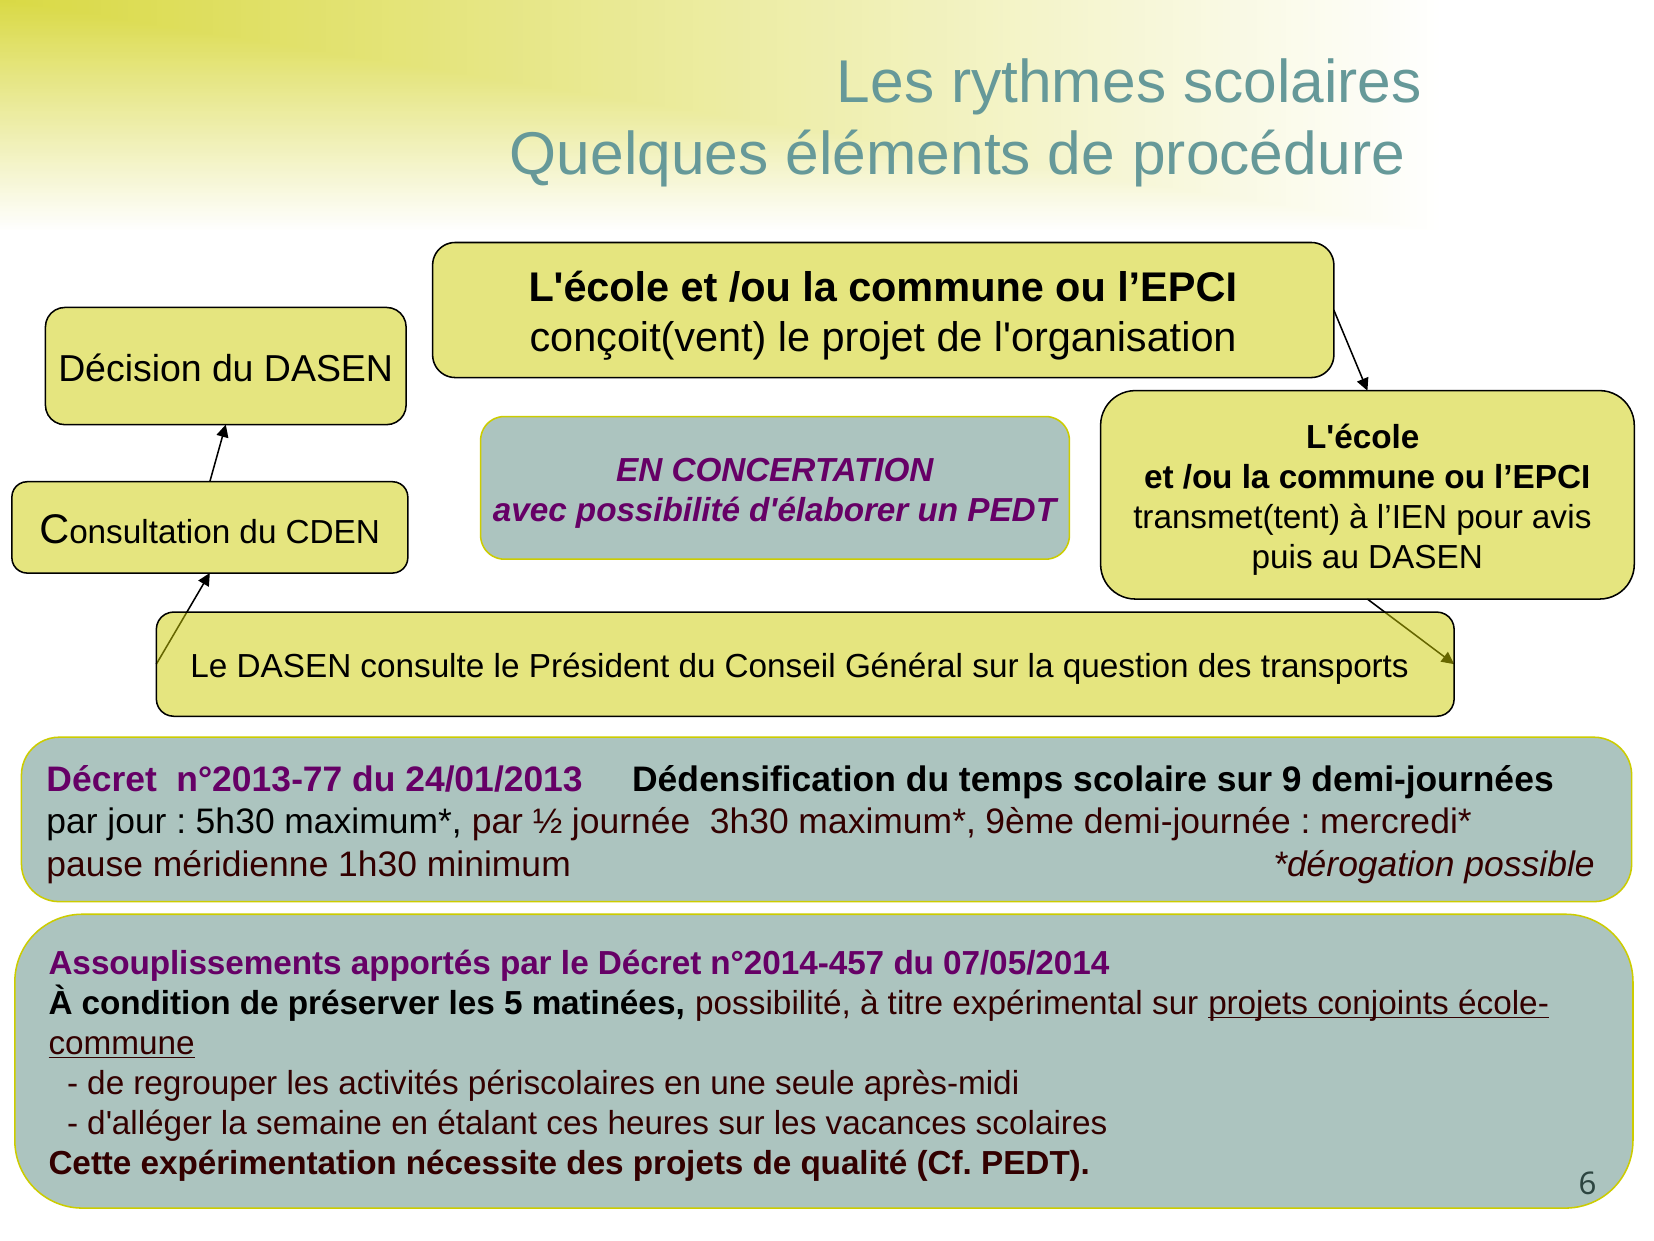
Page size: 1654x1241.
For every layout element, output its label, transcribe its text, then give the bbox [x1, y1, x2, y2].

text_box Les rythmes scolaires Quelques éléments de procédure [0, 0, 1440, 230]
text_box Décision du DASEN [45, 307, 407, 425]
text_box Décret n°2013-77 du 24/01/2013 Dédensification du temps scolaire sur 9 demi-journées par jour : 5h30 maximum*, par ½ journée 3h30 maximum*, 9ème demi-journée : mercredi* pause méridienne 1h30 minimum *dérogation possible [21, 737, 1632, 902]
text_box Le DASEN consulte le Président du Conseil Général sur la question des transports [156, 612, 1455, 717]
text_box EN CONCERTATION avec possibilité d'élaborer un PEDT [480, 416, 1070, 560]
text_box Assouplissements apportés par le Décret n°2014-457 du 07/05/2014 À condition de préserver les 5 matinées, possibilité, à titre expérimental sur projets conjoints école-commune - de regrouper les activités périscolaires en une seule après-midi - d'alléger la semaine en étalant ces heures sur les vacances scolaires Cette expérimentation nécessite des projets de qualité (Cf. PEDT). [14, 914, 1633, 1209]
text_box L'école et /ou la commune ou l’EPCI transmet(tent) à l’IEN pour avis puis au DASEN [1100, 390, 1635, 600]
text_box Consultation du CDEN [11, 481, 408, 574]
text_box L'école et /ou la commune ou l’EPCI conçoit(vent) le projet de l'organisation [432, 242, 1334, 378]
text_box <numéro> [1564, 1142, 1654, 1228]
